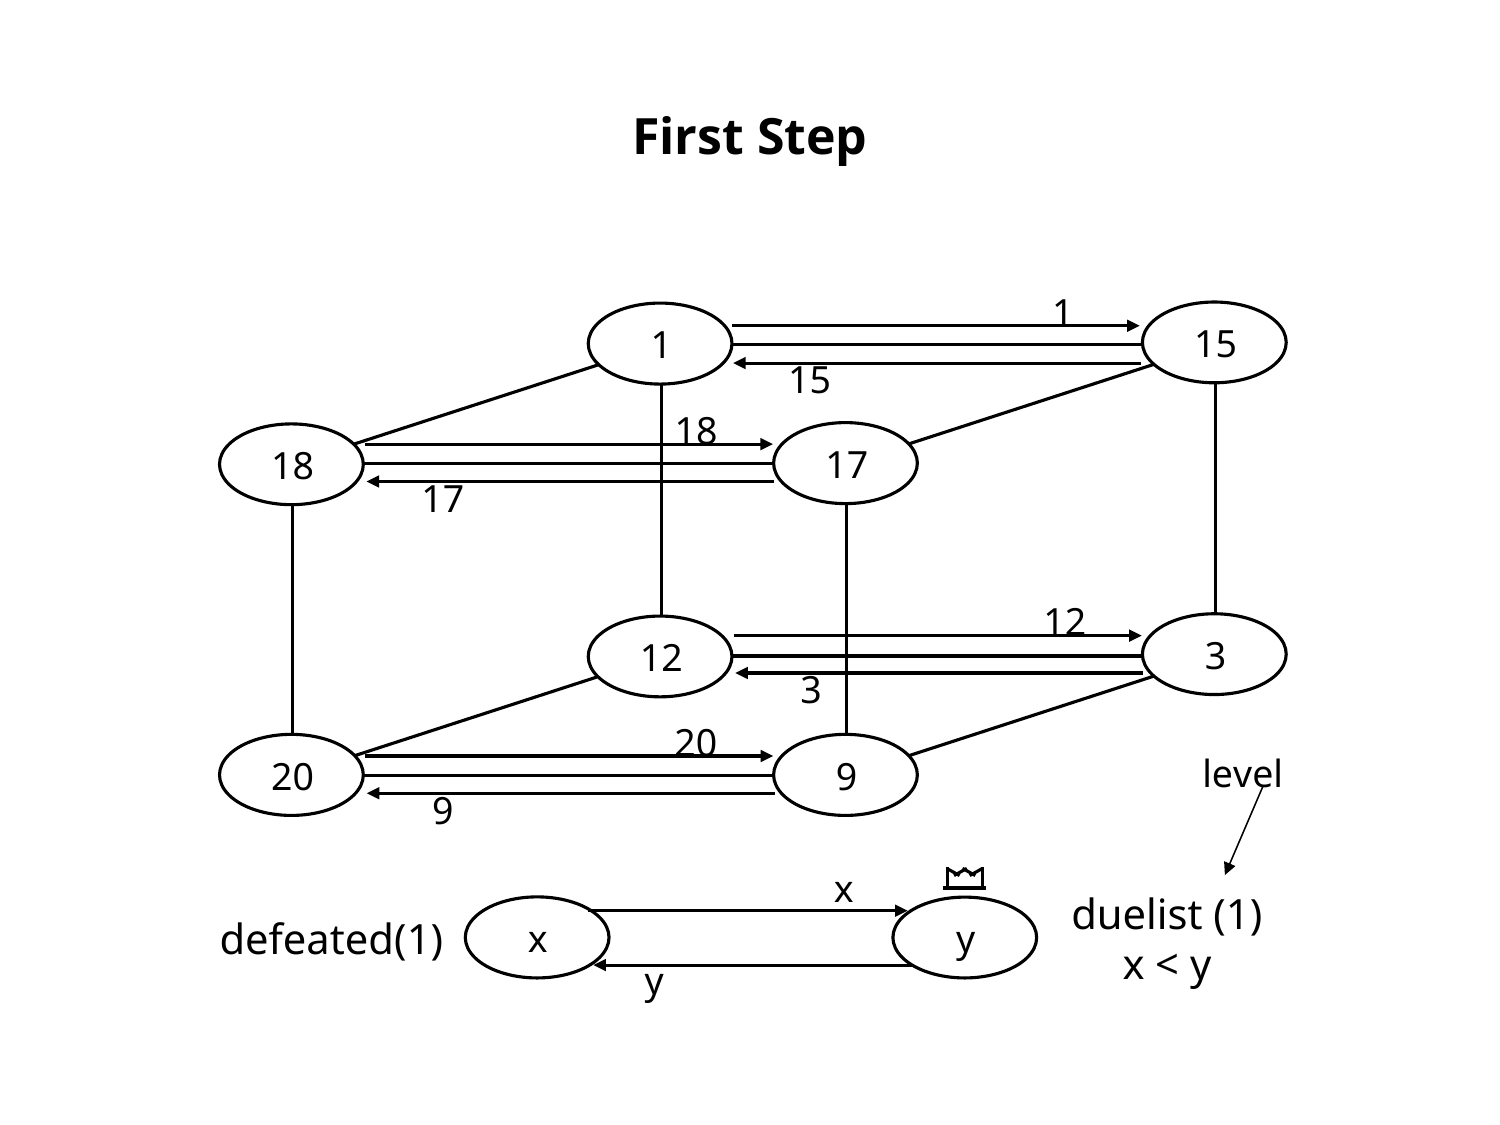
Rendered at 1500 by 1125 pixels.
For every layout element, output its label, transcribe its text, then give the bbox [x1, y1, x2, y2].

title First Step [112, 99, 1388, 169]
text_box [773, 734, 918, 816]
text_box 3 [785, 658, 837, 720]
text_box [588, 303, 732, 385]
text_box 3 [1189, 624, 1242, 685]
text_box 1 [635, 313, 688, 375]
text_box y [629, 949, 679, 1010]
text_box 18 [659, 399, 733, 460]
text_box 20 [659, 710, 733, 772]
text_box 12 [625, 626, 698, 688]
text_box [219, 423, 364, 505]
text_box defeated(1) [149, 904, 459, 971]
text_box 18 [256, 434, 330, 495]
text_box [1142, 613, 1287, 695]
text_box [219, 734, 364, 816]
text_box [773, 422, 918, 504]
text_box [1142, 302, 1287, 383]
text_box level [1187, 741, 1299, 803]
text_box 20 [256, 745, 329, 806]
text_box [892, 897, 1037, 978]
text_box [588, 616, 732, 697]
text_box 1 [1037, 280, 1089, 342]
text_box 9 [821, 745, 873, 806]
text_box 9 [417, 778, 469, 840]
text_box x [819, 856, 869, 918]
text_box 12 [1028, 590, 1102, 652]
text_box 15 [773, 348, 847, 410]
text_box [465, 896, 610, 978]
text_box duelist (1) x < y [1056, 879, 1278, 996]
text_box y [941, 907, 991, 969]
text_box 15 [1179, 312, 1253, 373]
text_box 17 [406, 467, 480, 528]
text_box x [513, 907, 563, 969]
text_box 17 [810, 433, 884, 494]
